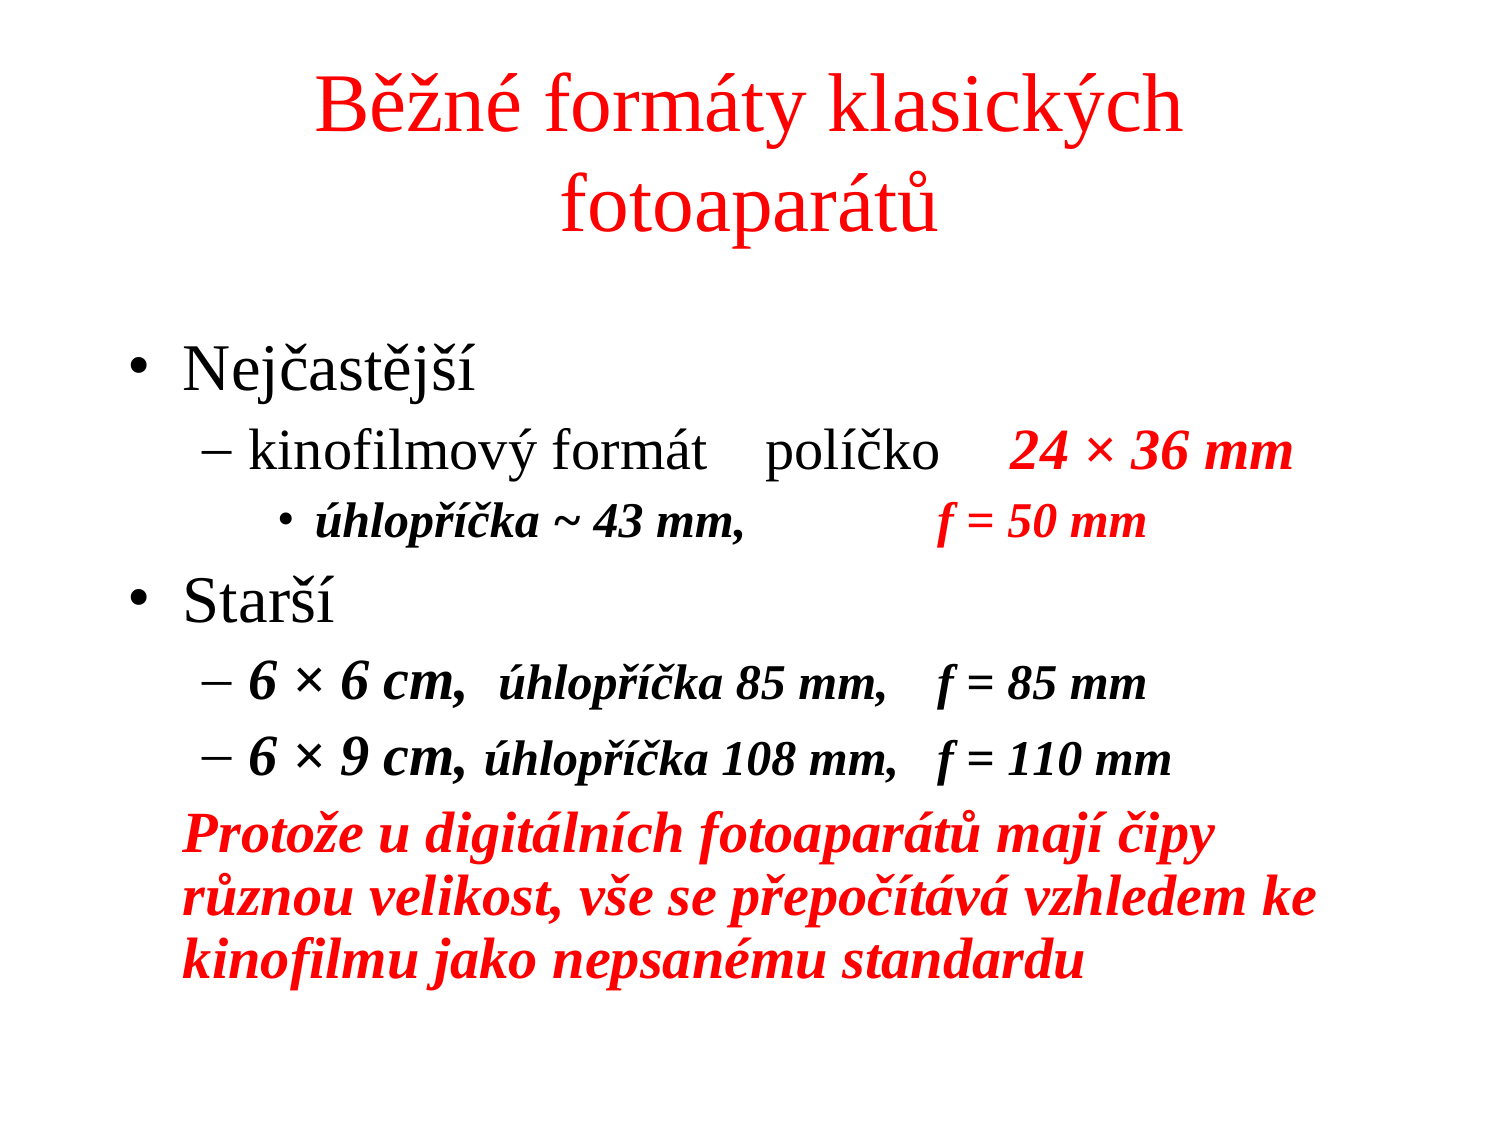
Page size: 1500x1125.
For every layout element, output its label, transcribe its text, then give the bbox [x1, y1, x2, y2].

title Běžné formáty klasických fotoaparátů [112, 40, 1388, 257]
list Nejčastější kinofilmový formát políčko 24 × 36 mm úhlopříčka ~ 43 mm, f = 50 mm Starší 6 × 6 cm, úhlopříčka 85 mm, f = 85 mm 6 × 9 cm, úhlopříčka 108 mm, f = 110 mm Protože u digitálních fotoaparátů mají čipy různou velikost, vše se přepočítává vzhledem ke kinofilmu jako nepsanému standardu [112, 324, 1388, 1001]
